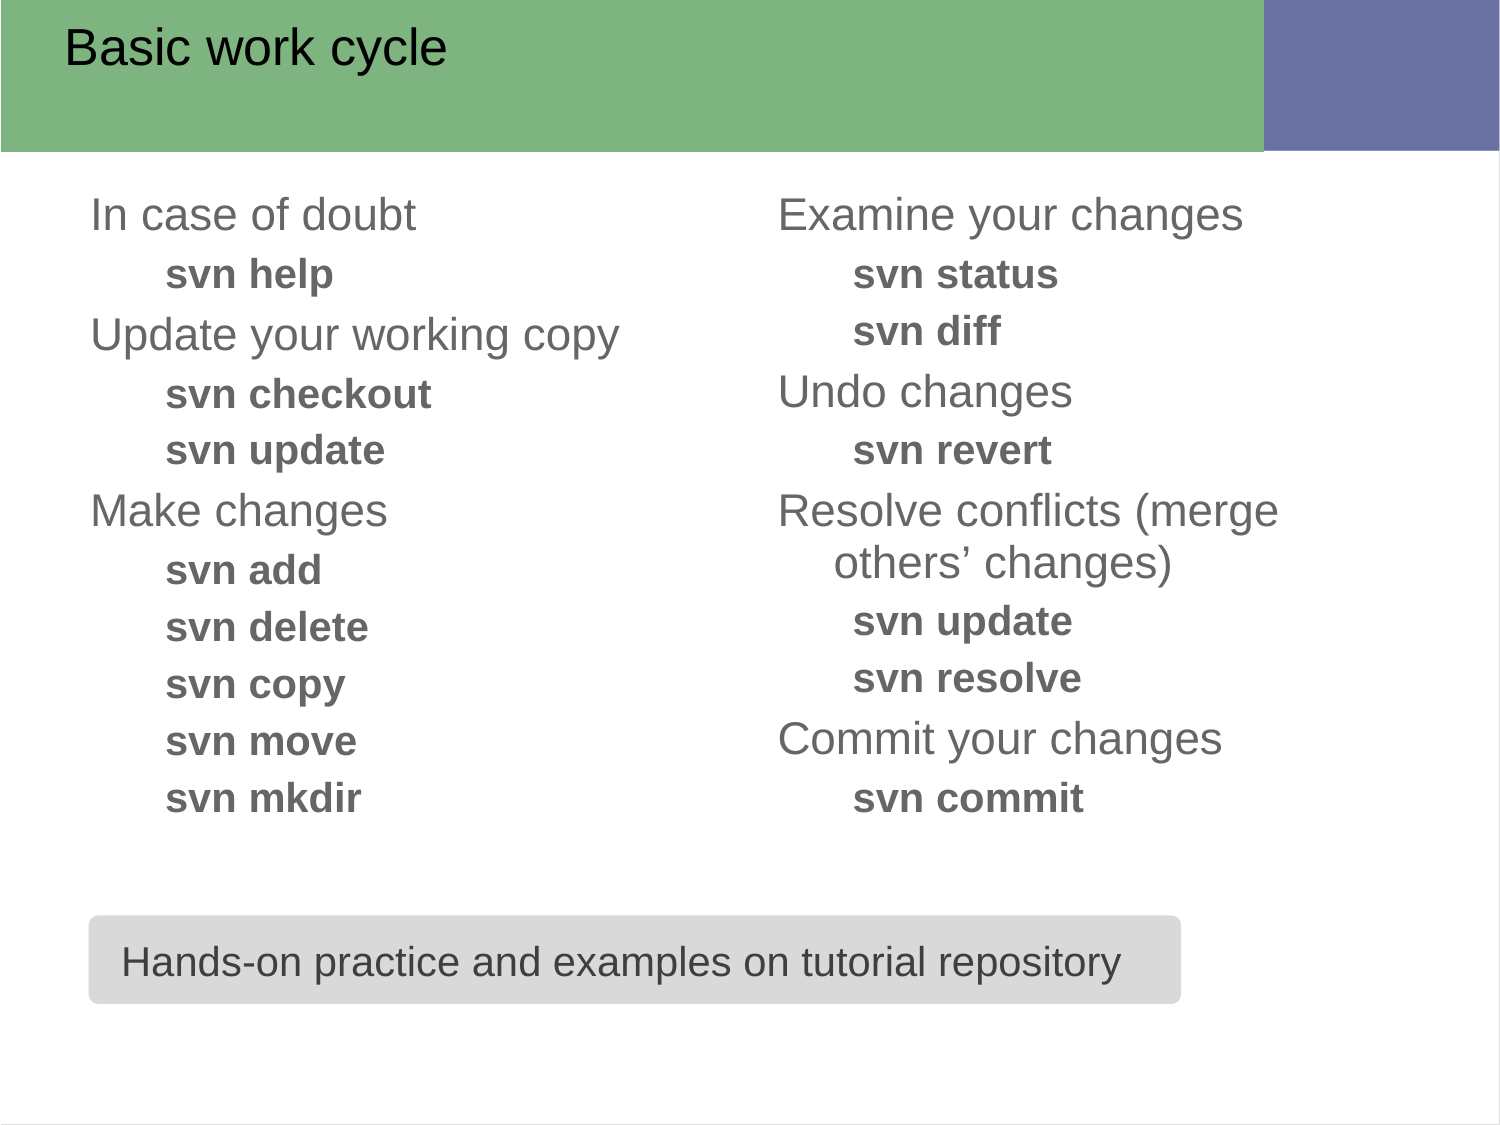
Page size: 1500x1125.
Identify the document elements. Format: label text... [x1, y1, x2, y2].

list In case of doubt svn help Update your working copy svn checkout svn update Make changes svn add svn delete svn copy svn move svn mkdir [75, 181, 738, 1013]
title Basic work cycle [49, 16, 1253, 90]
text_box Hands-on practice and examples on tutorial repository [88, 915, 1182, 1004]
picture [0, 0, 1500, 1125]
list Examine your changes svn status svn diff Undo changes svn revert Resolve conflicts (merge others’ changes) svn update svn resolve Commit your changes svn commit [762, 181, 1426, 1013]
